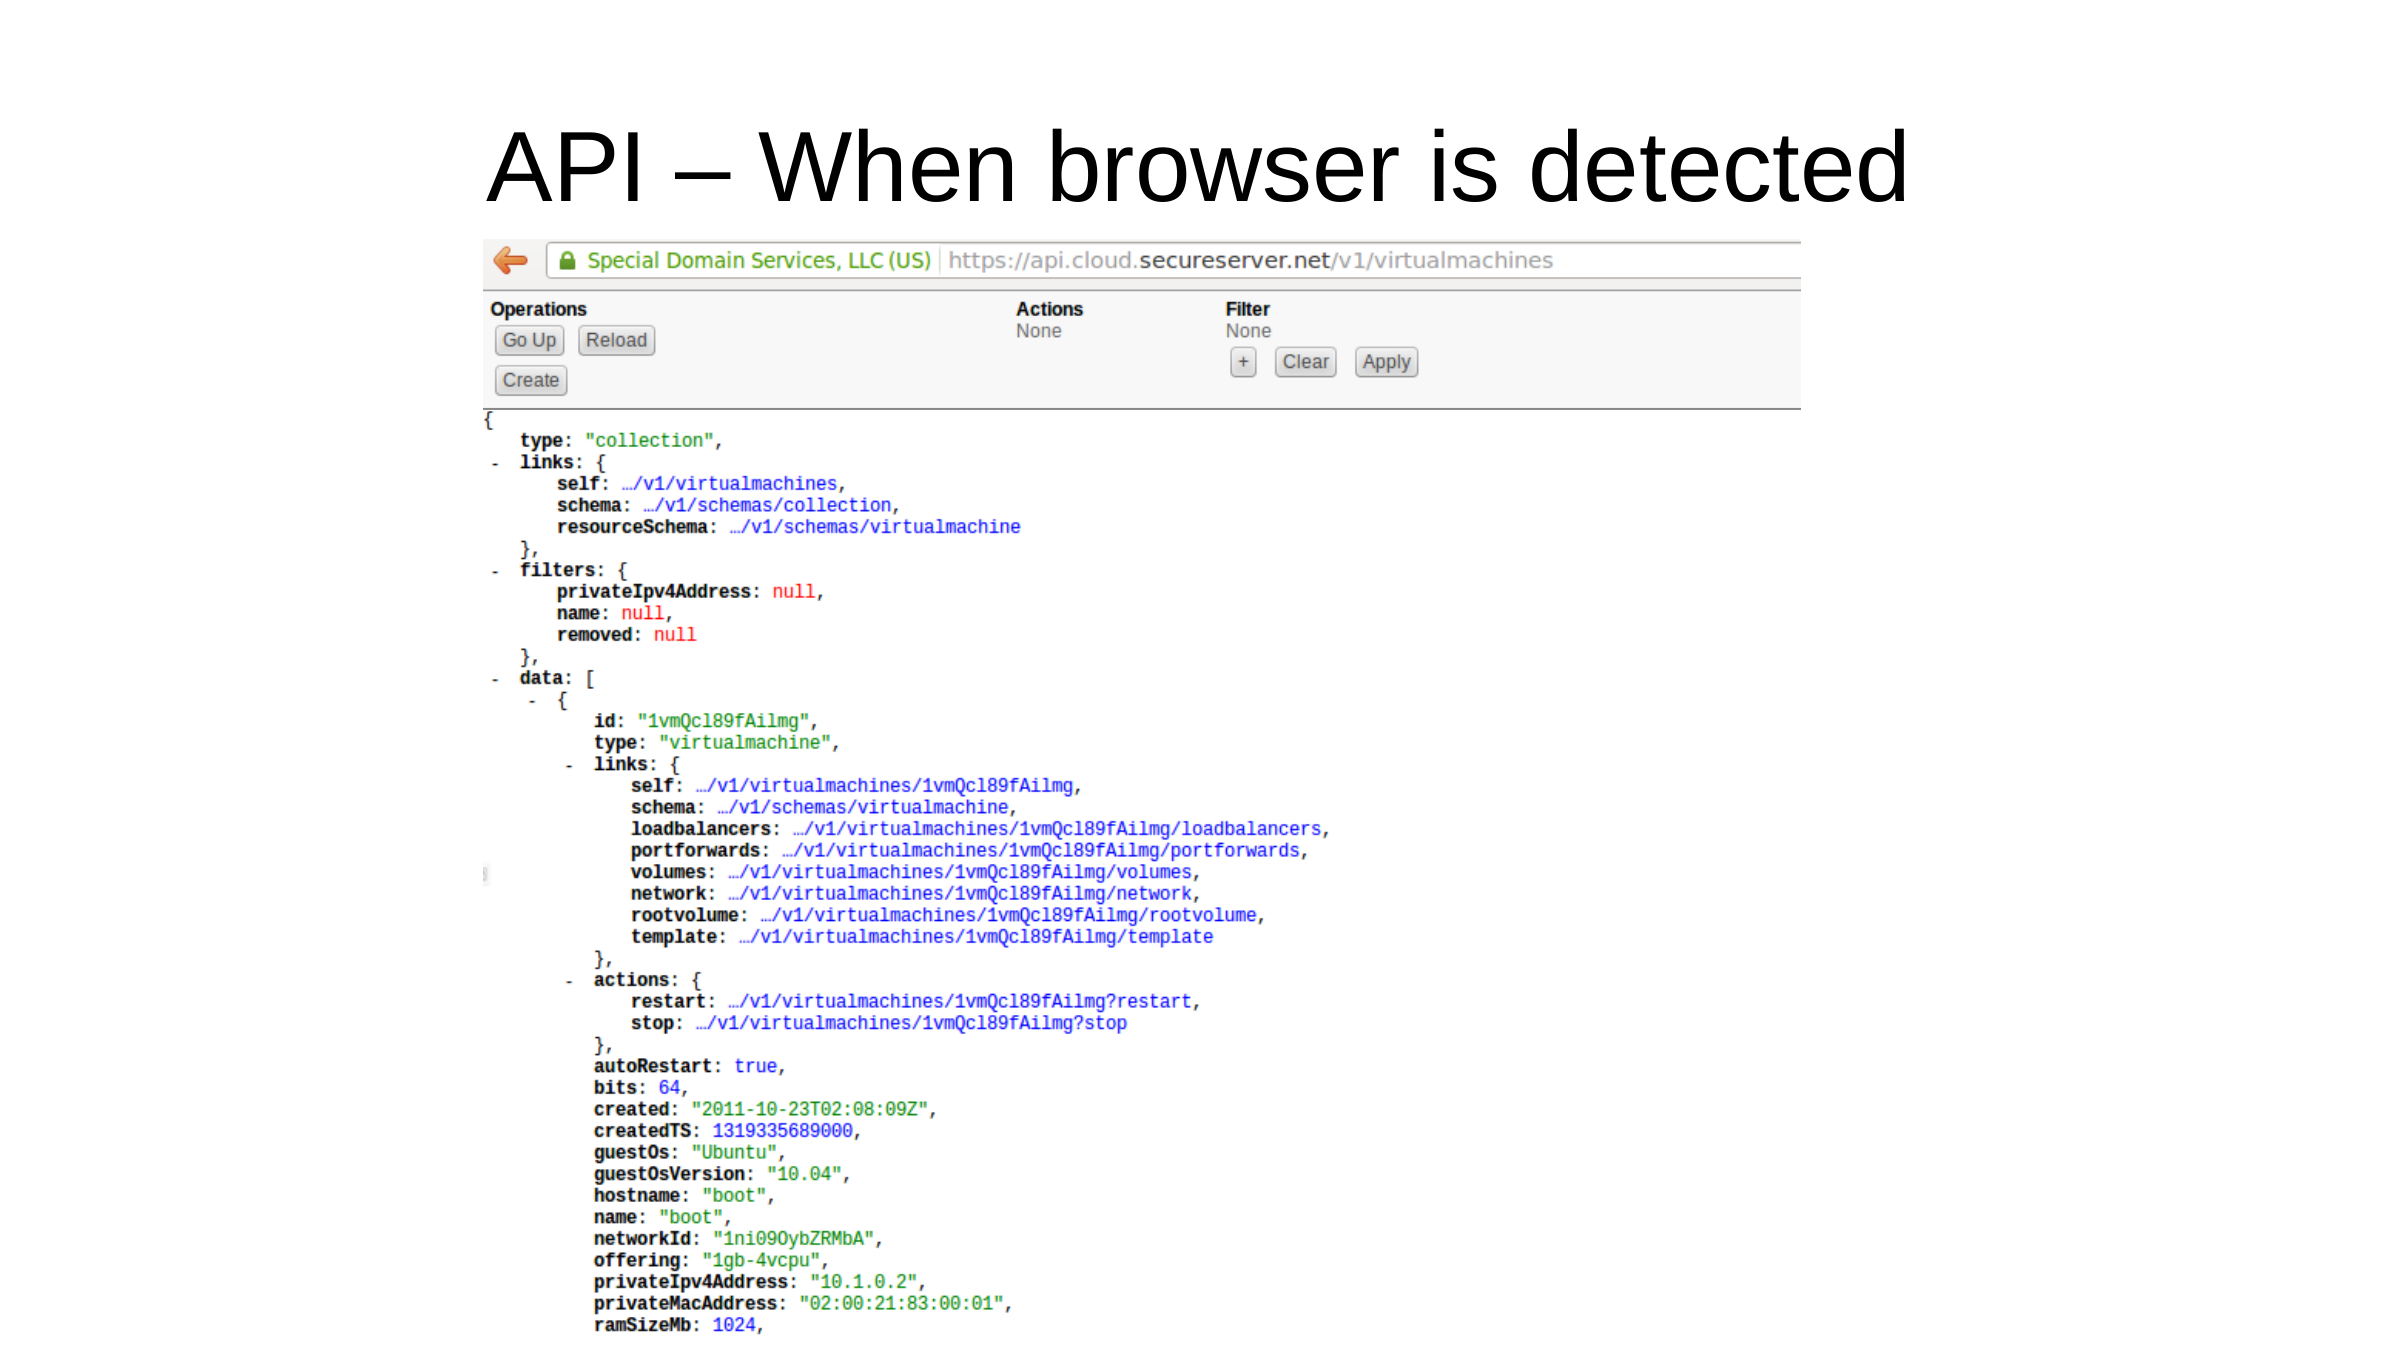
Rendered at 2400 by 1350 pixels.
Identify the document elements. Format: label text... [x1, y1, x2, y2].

picture [483, 239, 1801, 1337]
title API – When browser is detected [120, 53, 2280, 280]
